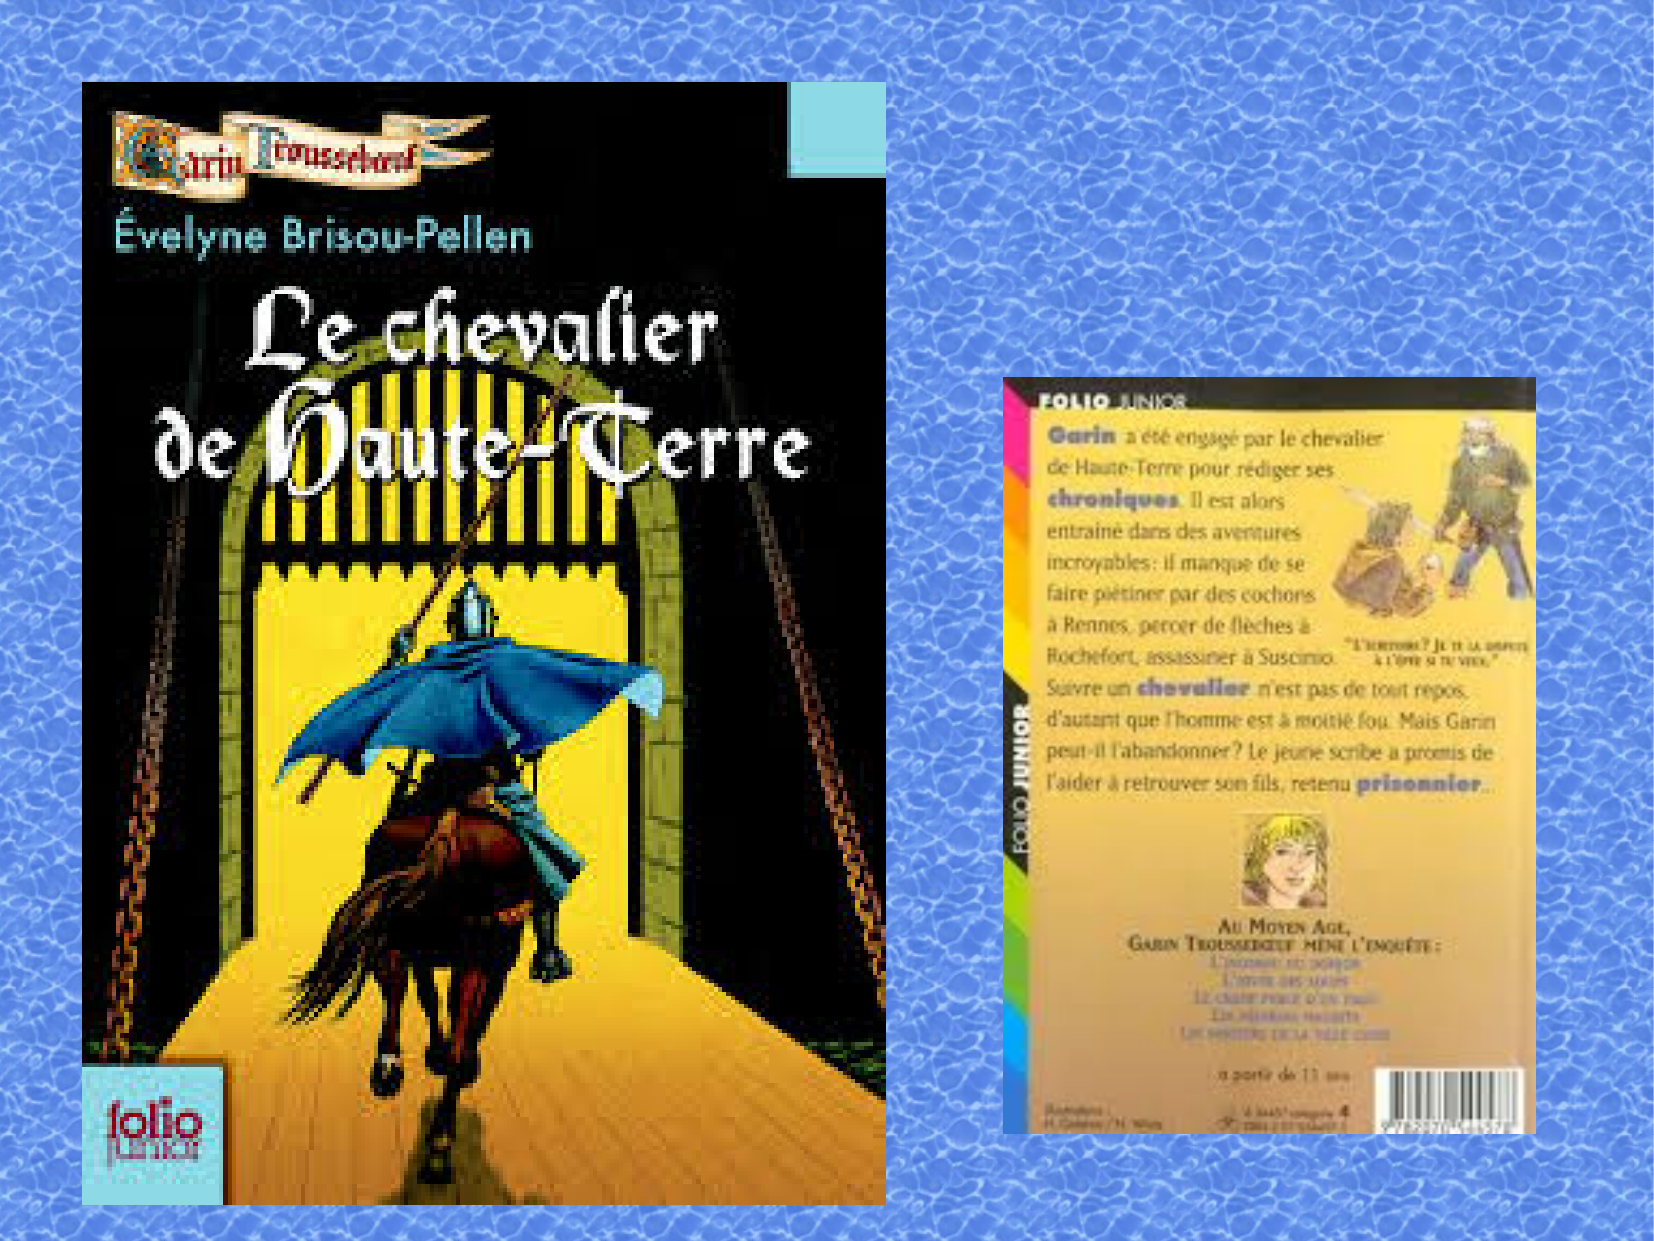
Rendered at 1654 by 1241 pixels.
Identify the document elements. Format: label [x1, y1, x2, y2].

picture [0, 0, 1654, 1241]
subtitle [886, 290, 1571, 1109]
